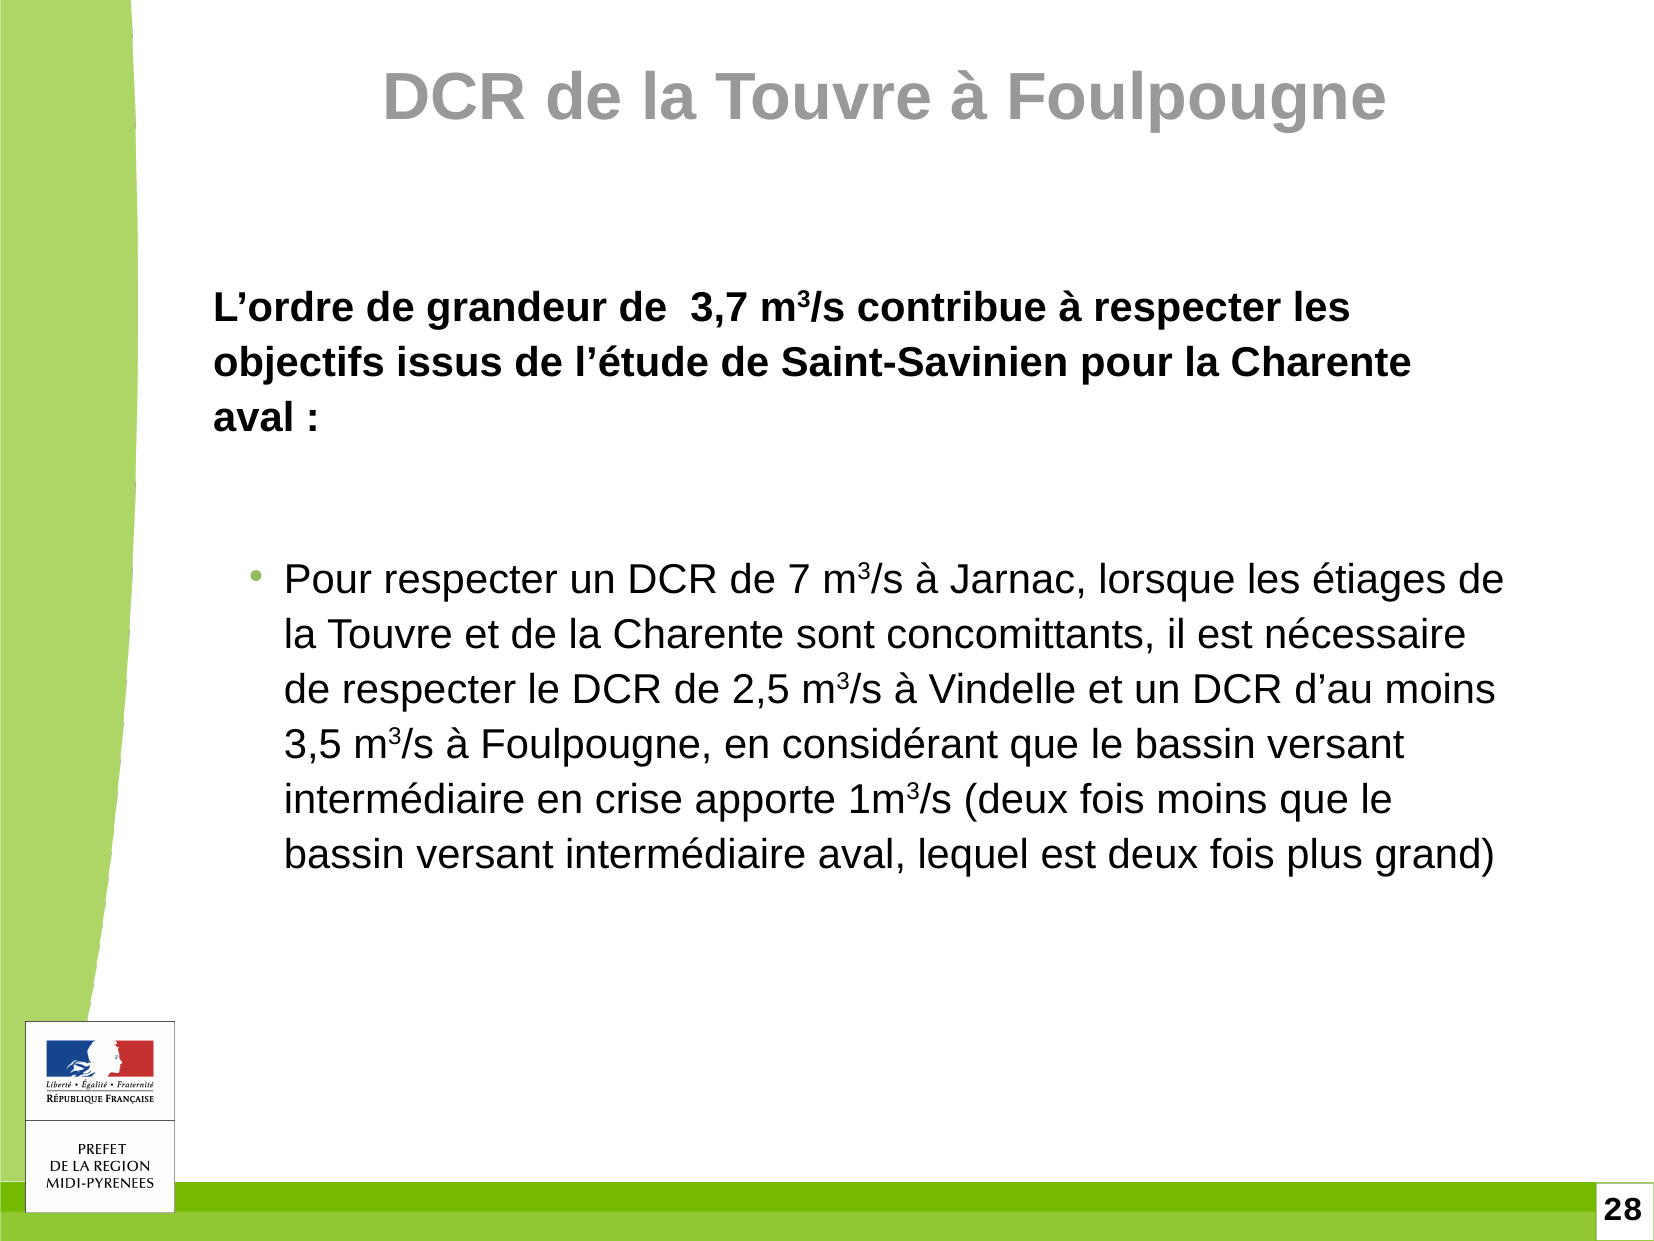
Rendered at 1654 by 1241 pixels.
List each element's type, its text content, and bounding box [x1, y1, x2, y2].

text_box L’ordre de grandeur de 3,7 m3/s contribue à respecter les objectifs issus de l’étude de Saint-Savinien pour la Charente aval : Pour respecter un DCR de 7 m3/s à Jarnac, lorsque les étiages de la Touvre et de la Charente sont concomittants, il est nécessaire de respecter le DCR de 2,5 m3/s à Vindelle et un DCR d’au moins 3,5 m3/s à Foulpougne, en considérant que le bassin versant intermédiaire en crise apporte 1m3/s (deux fois moins que le bassin versant intermédiaire aval, lequel est deux fois plus grand) [198, 191, 1532, 885]
title DCR de la Touvre à Foulpougne [178, 0, 1592, 193]
picture [0, 0, 1654, 1241]
